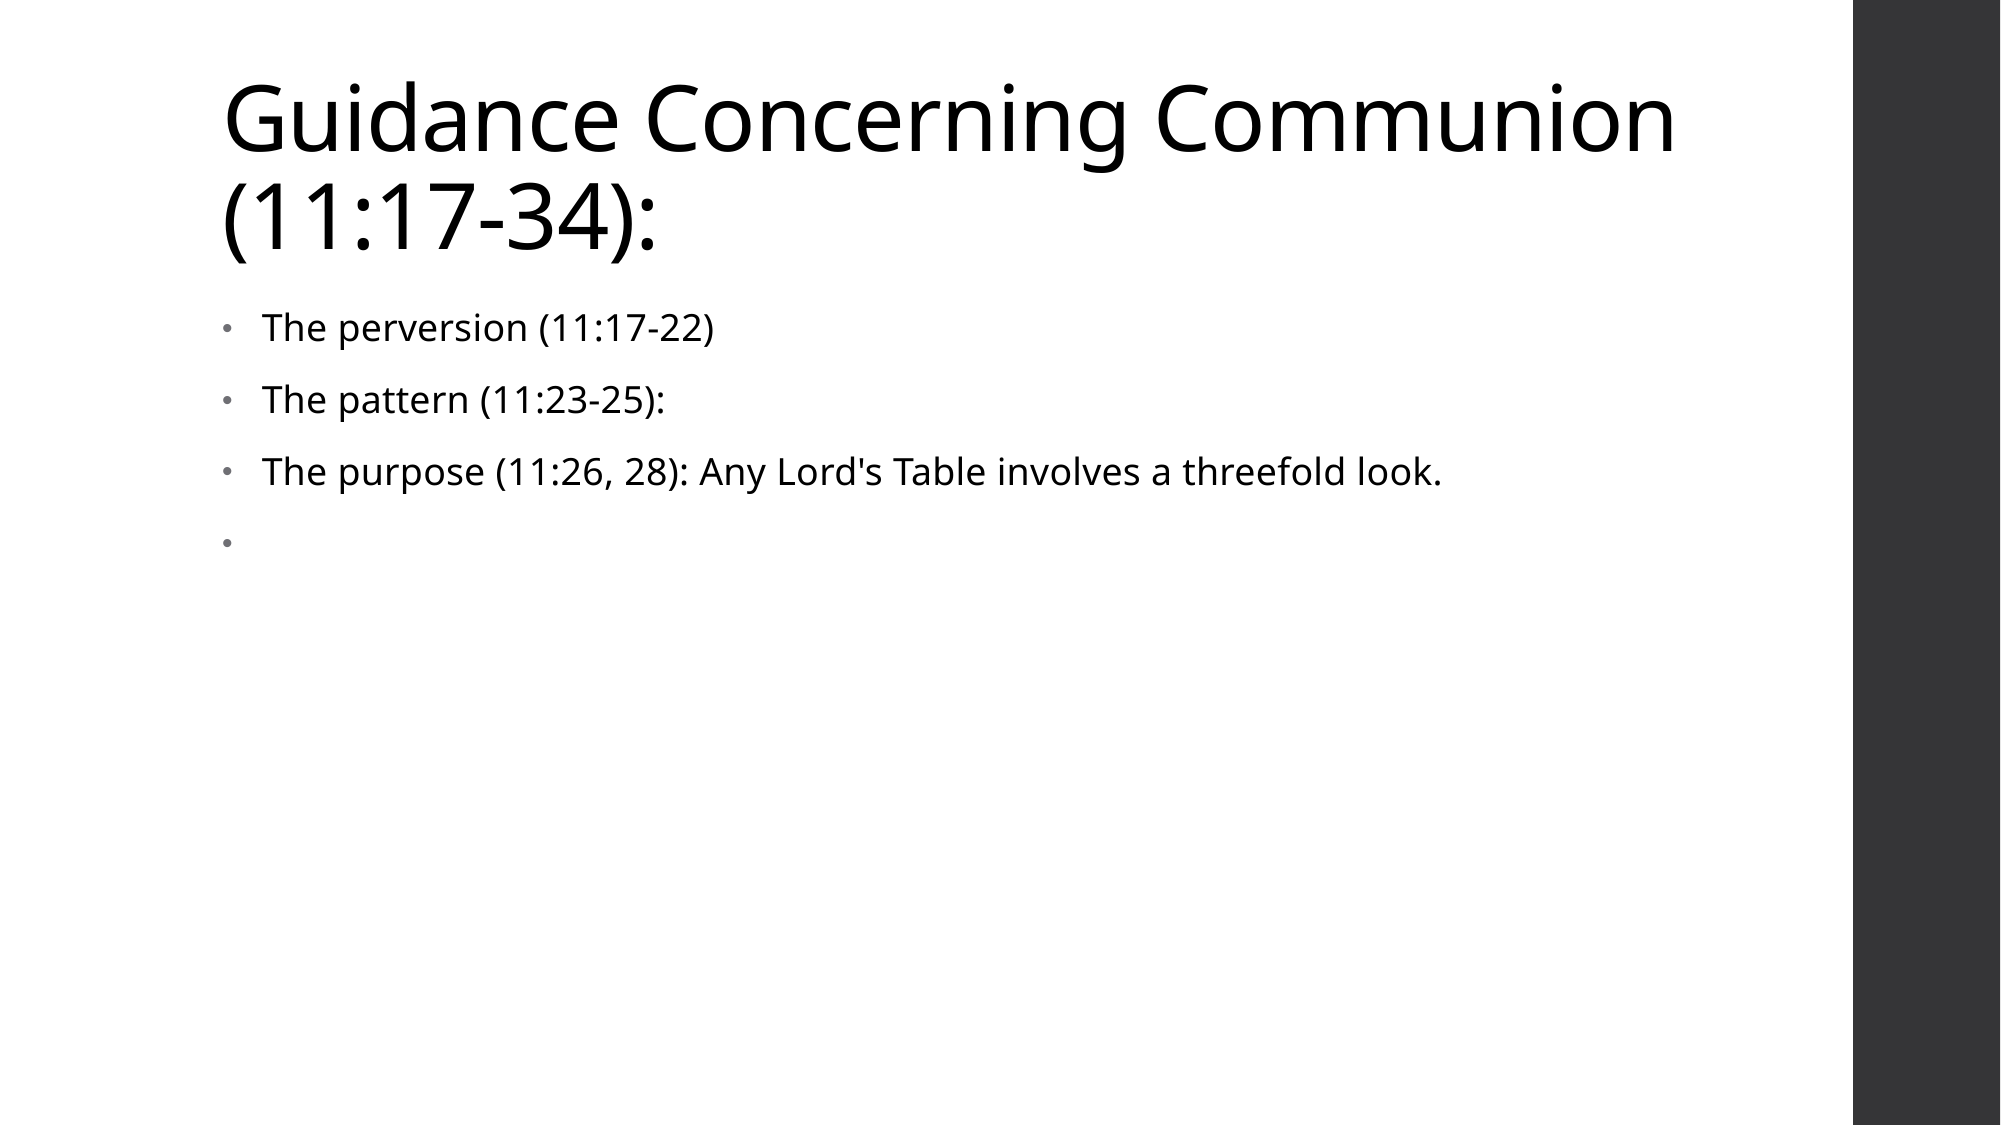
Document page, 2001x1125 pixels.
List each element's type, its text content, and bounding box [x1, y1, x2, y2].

list The perversion (11:17-22) The pattern (11:23-25): The purpose (11:26, 28): Any Lord's Table involves a threefold look. [206, 299, 1617, 1014]
title Guidance Concerning Communion (11:17-34): [206, 60, 1797, 278]
